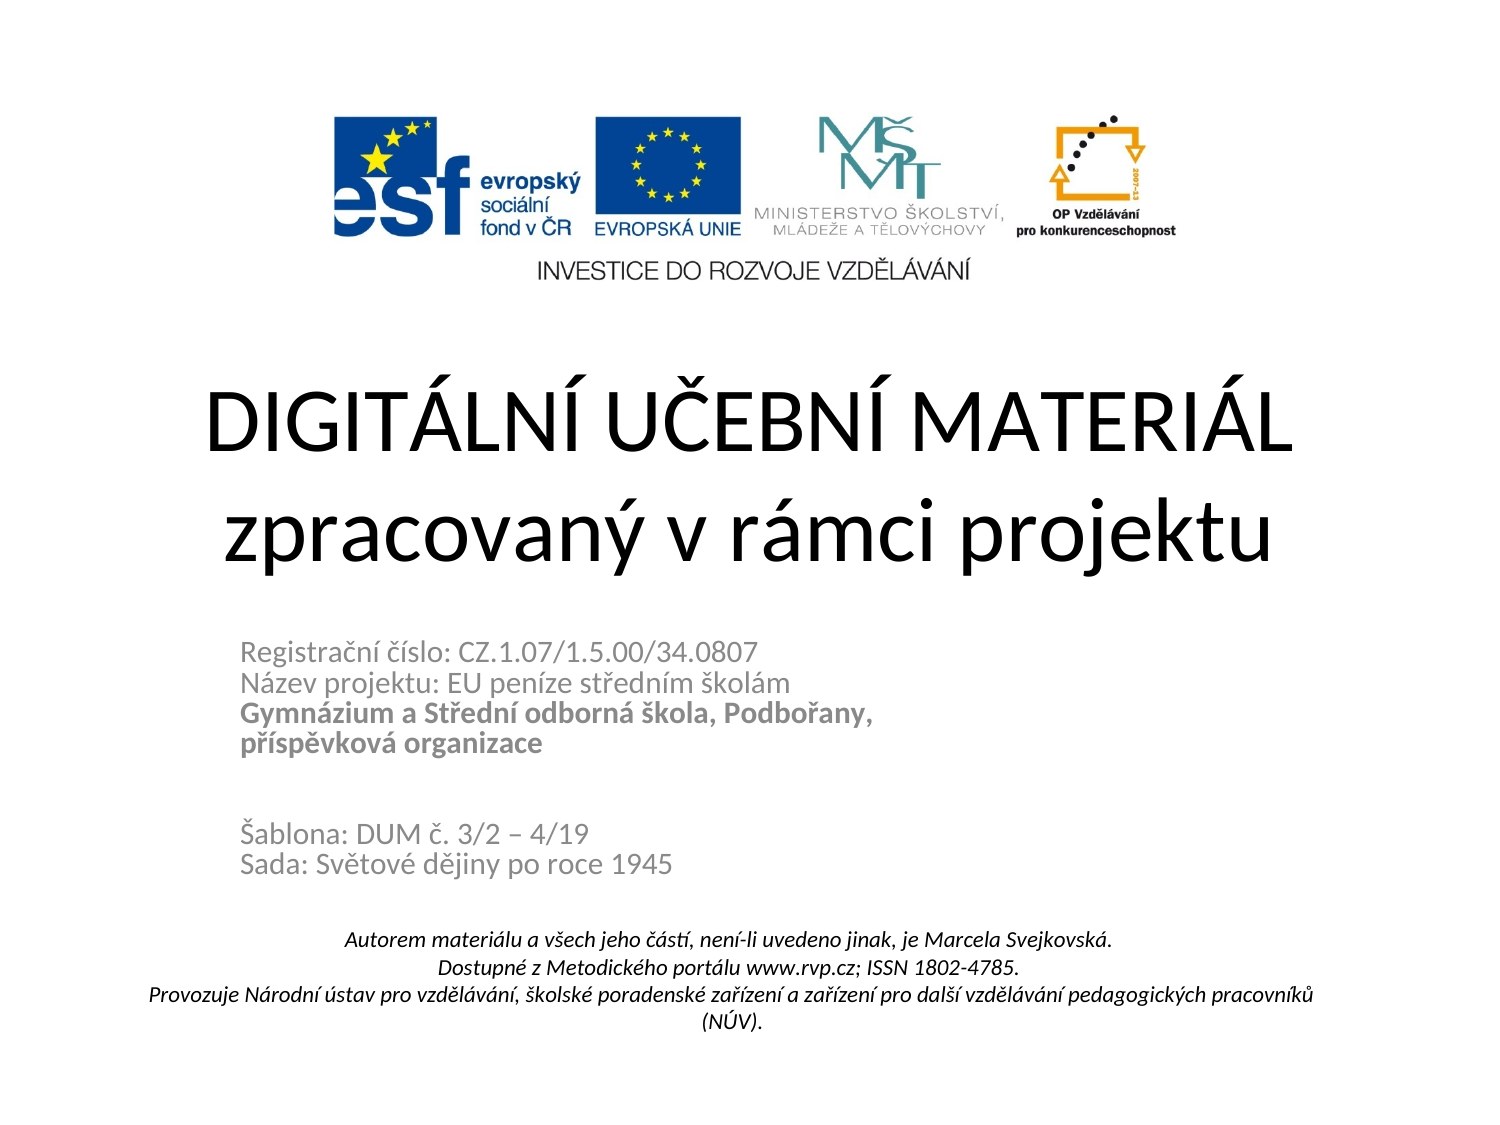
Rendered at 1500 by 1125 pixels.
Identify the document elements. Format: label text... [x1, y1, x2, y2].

text_box Registrační číslo: CZ.1.07/1.5.00/34.0807 Název projektu: EU peníze středním školám Gymnázium a Střední odborná škola, Podbořany, příspěvková organizace Šablona: DUM č. 3/2 – 4/19 Sada: Světové dějiny po roce 1945 [225, 637, 1276, 916]
title DIGITÁLNÍ UČEBNÍ MATERIÁL zpracovaný v rámci projektu [112, 349, 1388, 591]
text_box Autorem materiálu a všech jeho částí, není-li uvedeno jinak, je Marcela Svejkovská. Dostupné z Metodického portálu www.rvp.cz; ISSN 1802-4785. Provozuje Národní ústav pro vzdělávání, školské poradenské zařízení a zařízení pro další vzdělávání pedagogických pracovníků (NÚV). [112, 916, 1353, 1070]
picture [289, 78, 1233, 310]
